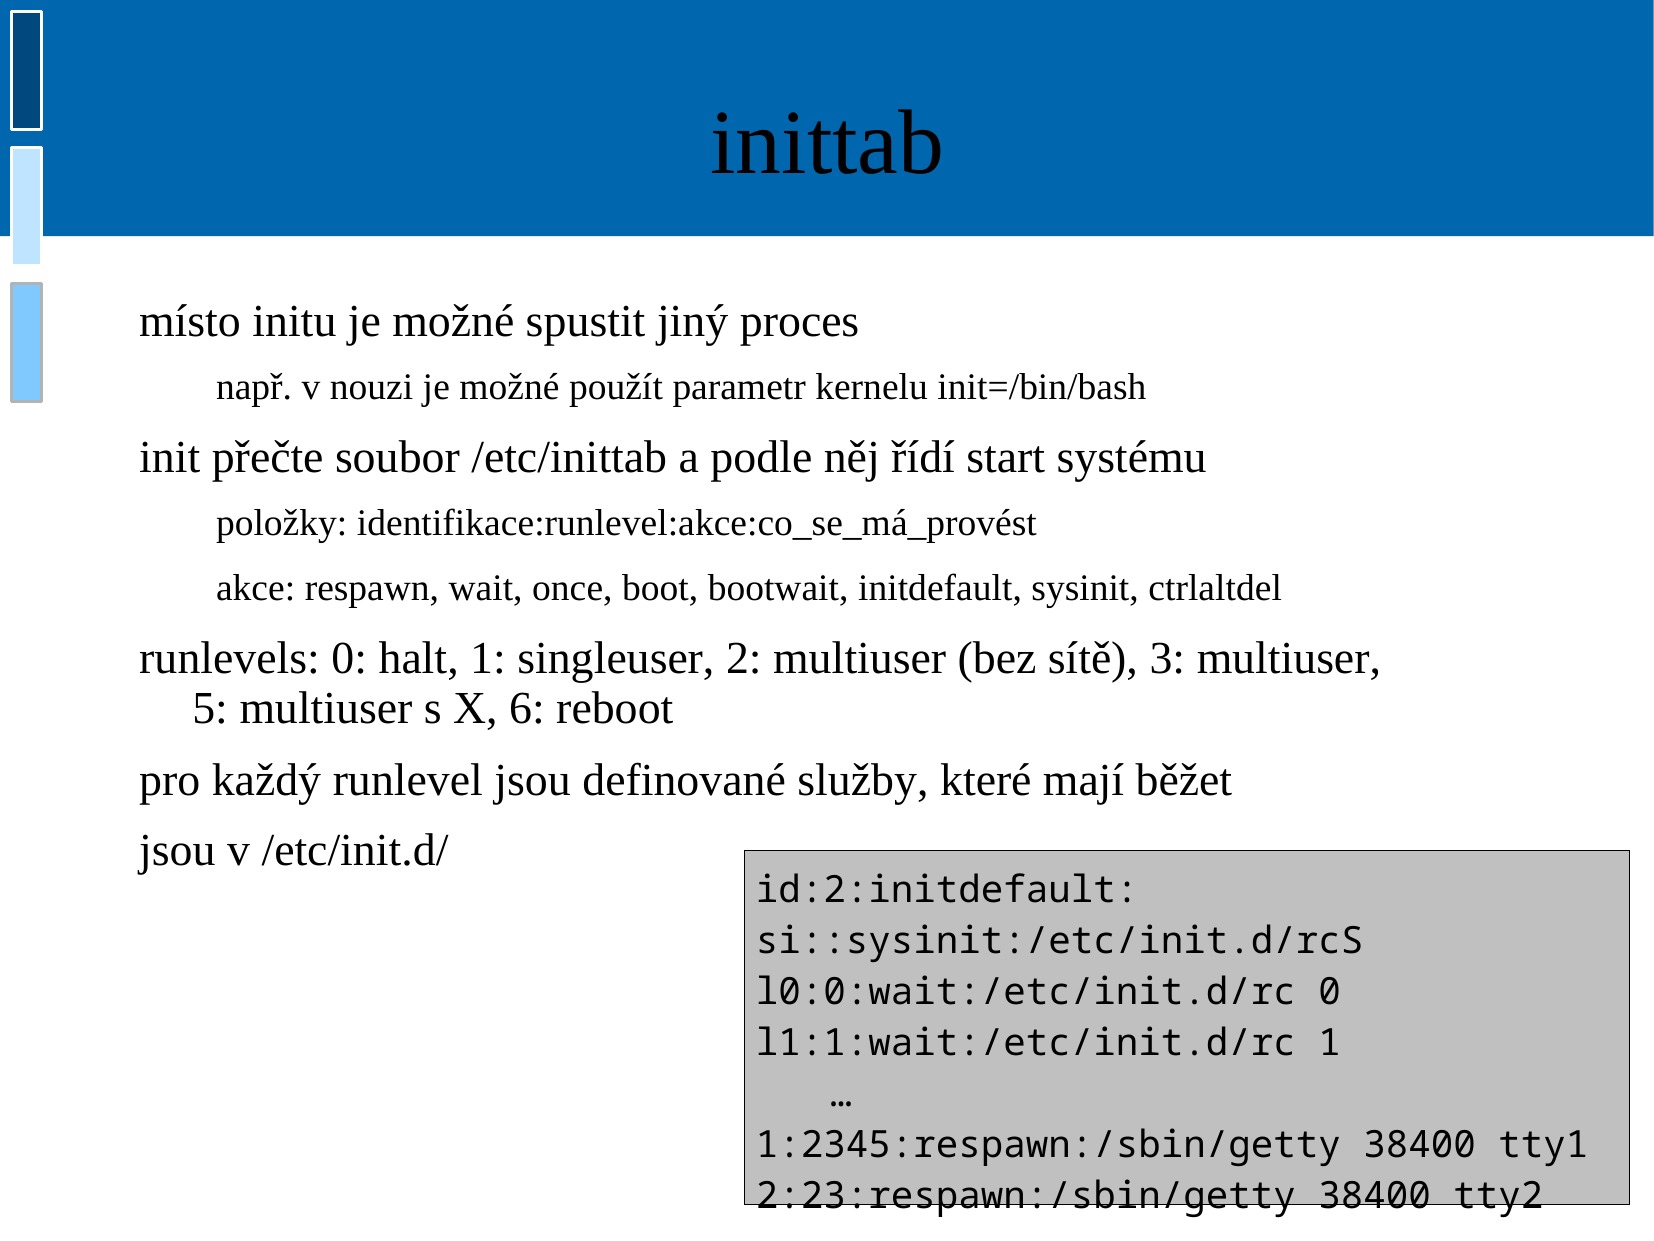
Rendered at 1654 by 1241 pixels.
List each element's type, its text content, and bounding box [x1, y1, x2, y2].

list místo initu je možné spustit jiný proces např. v nouzi je možné použít parametr kernelu init=/bin/bash init přečte soubor /etc/inittab a podle něj řídí start systému položky: identifikace:runlevel:akce:co_se_má_provést akce: respawn, wait, once, boot, bootwait, initdefault, sysinit, ctrlaltdel runlevels: 0: halt, 1: singleuser, 2: multiuser (bez sítě), 3: multiuser, 5: multiuser s X, 6: reboot pro každý runlevel jsou definované služby, které mají běžet jsou v /etc/init.d/ [121, 295, 1534, 1127]
text_box id:2:initdefault: si::sysinit:/etc/init.d/rcS l0:0:wait:/etc/init.d/rc 0 l1:1:wait:/etc/init.d/rc 1 … 1:2345:respawn:/sbin/getty 38400 tty1 2:23:respawn:/sbin/getty 38400 tty2 [744, 850, 1630, 1205]
title inittab [121, 49, 1534, 237]
